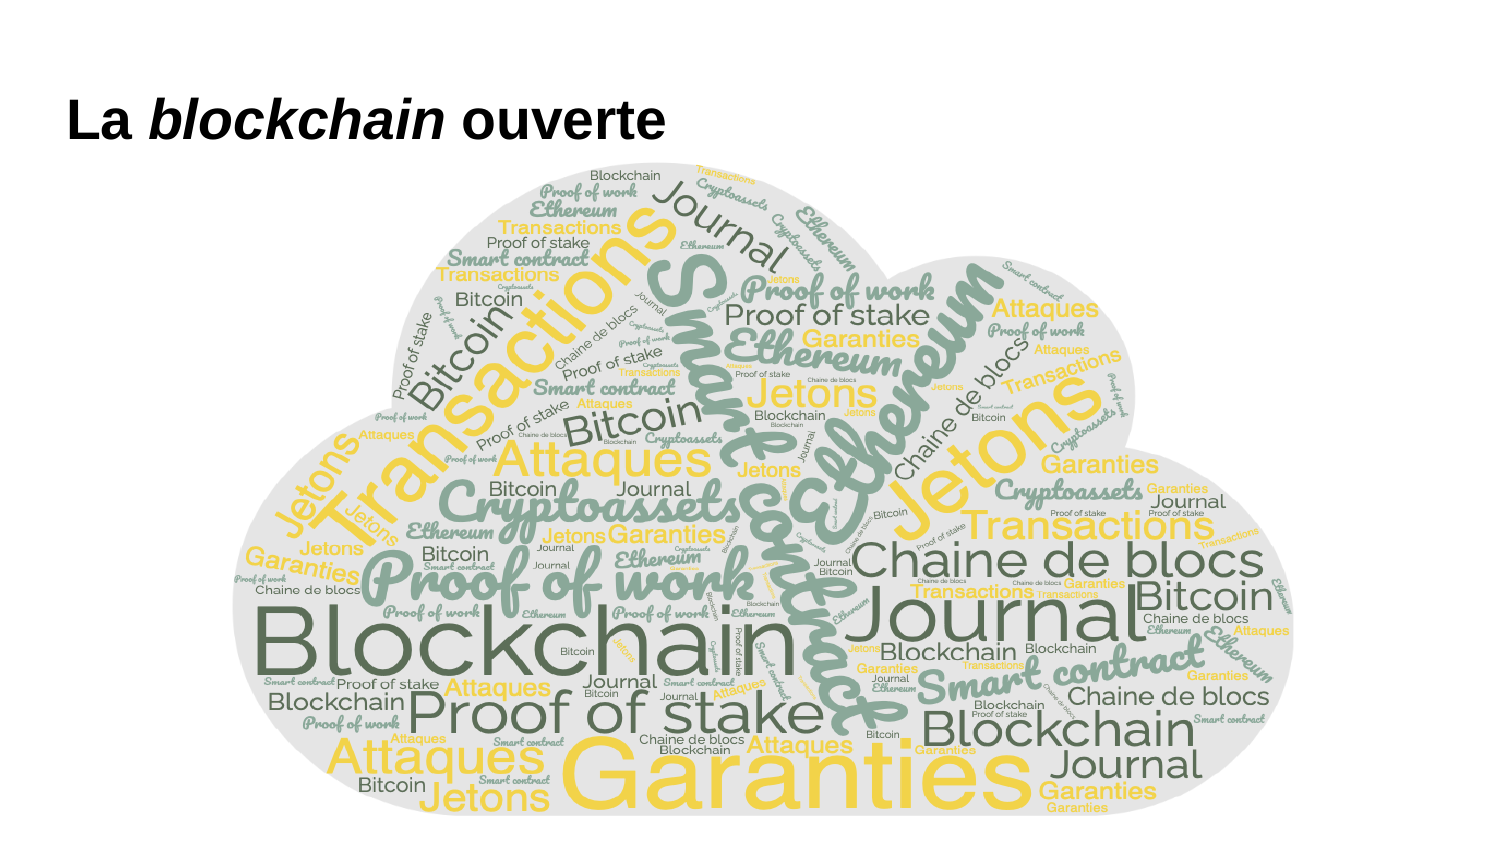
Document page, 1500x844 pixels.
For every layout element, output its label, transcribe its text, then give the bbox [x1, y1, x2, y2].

picture [205, 149, 1322, 844]
title La blockchain ouverte [51, 72, 1449, 167]
